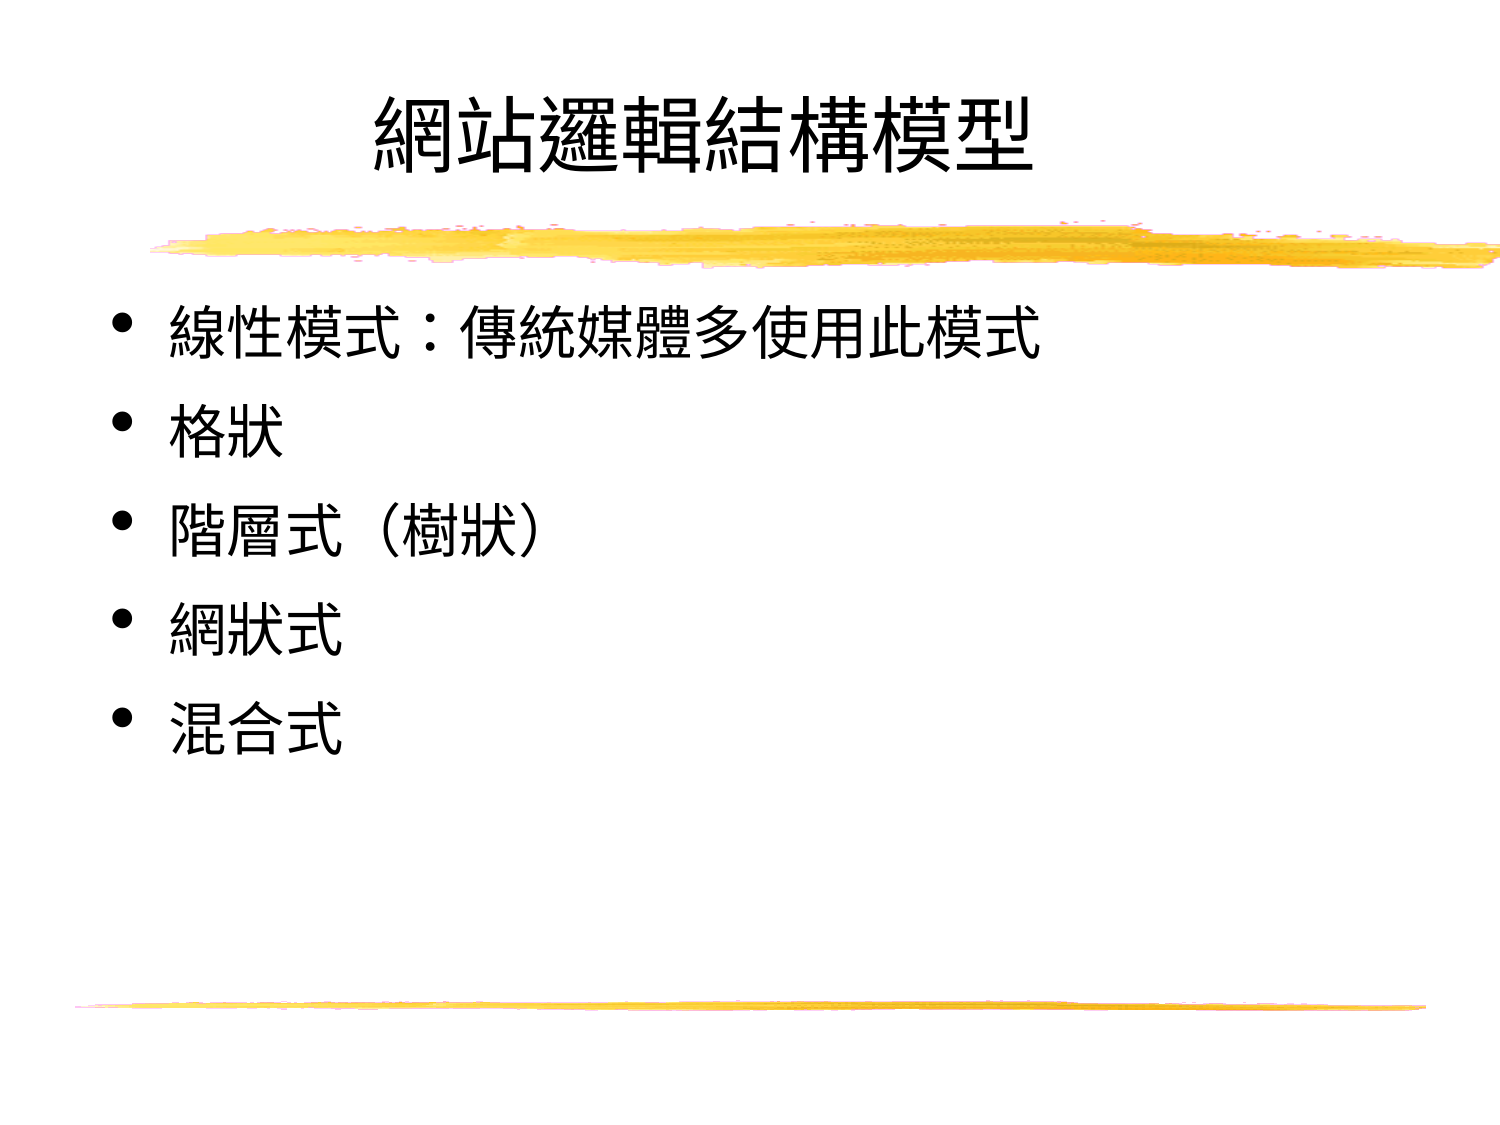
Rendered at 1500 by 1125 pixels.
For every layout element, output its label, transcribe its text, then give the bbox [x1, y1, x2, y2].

list 線性模式：傳統媒體多使用此模式 格狀 階層式（樹狀） 網狀式 混合式 [112, 287, 1388, 963]
title 網站邏輯結構模型 [66, 30, 1342, 231]
picture [150, 215, 1500, 279]
picture [75, 999, 1426, 1013]
